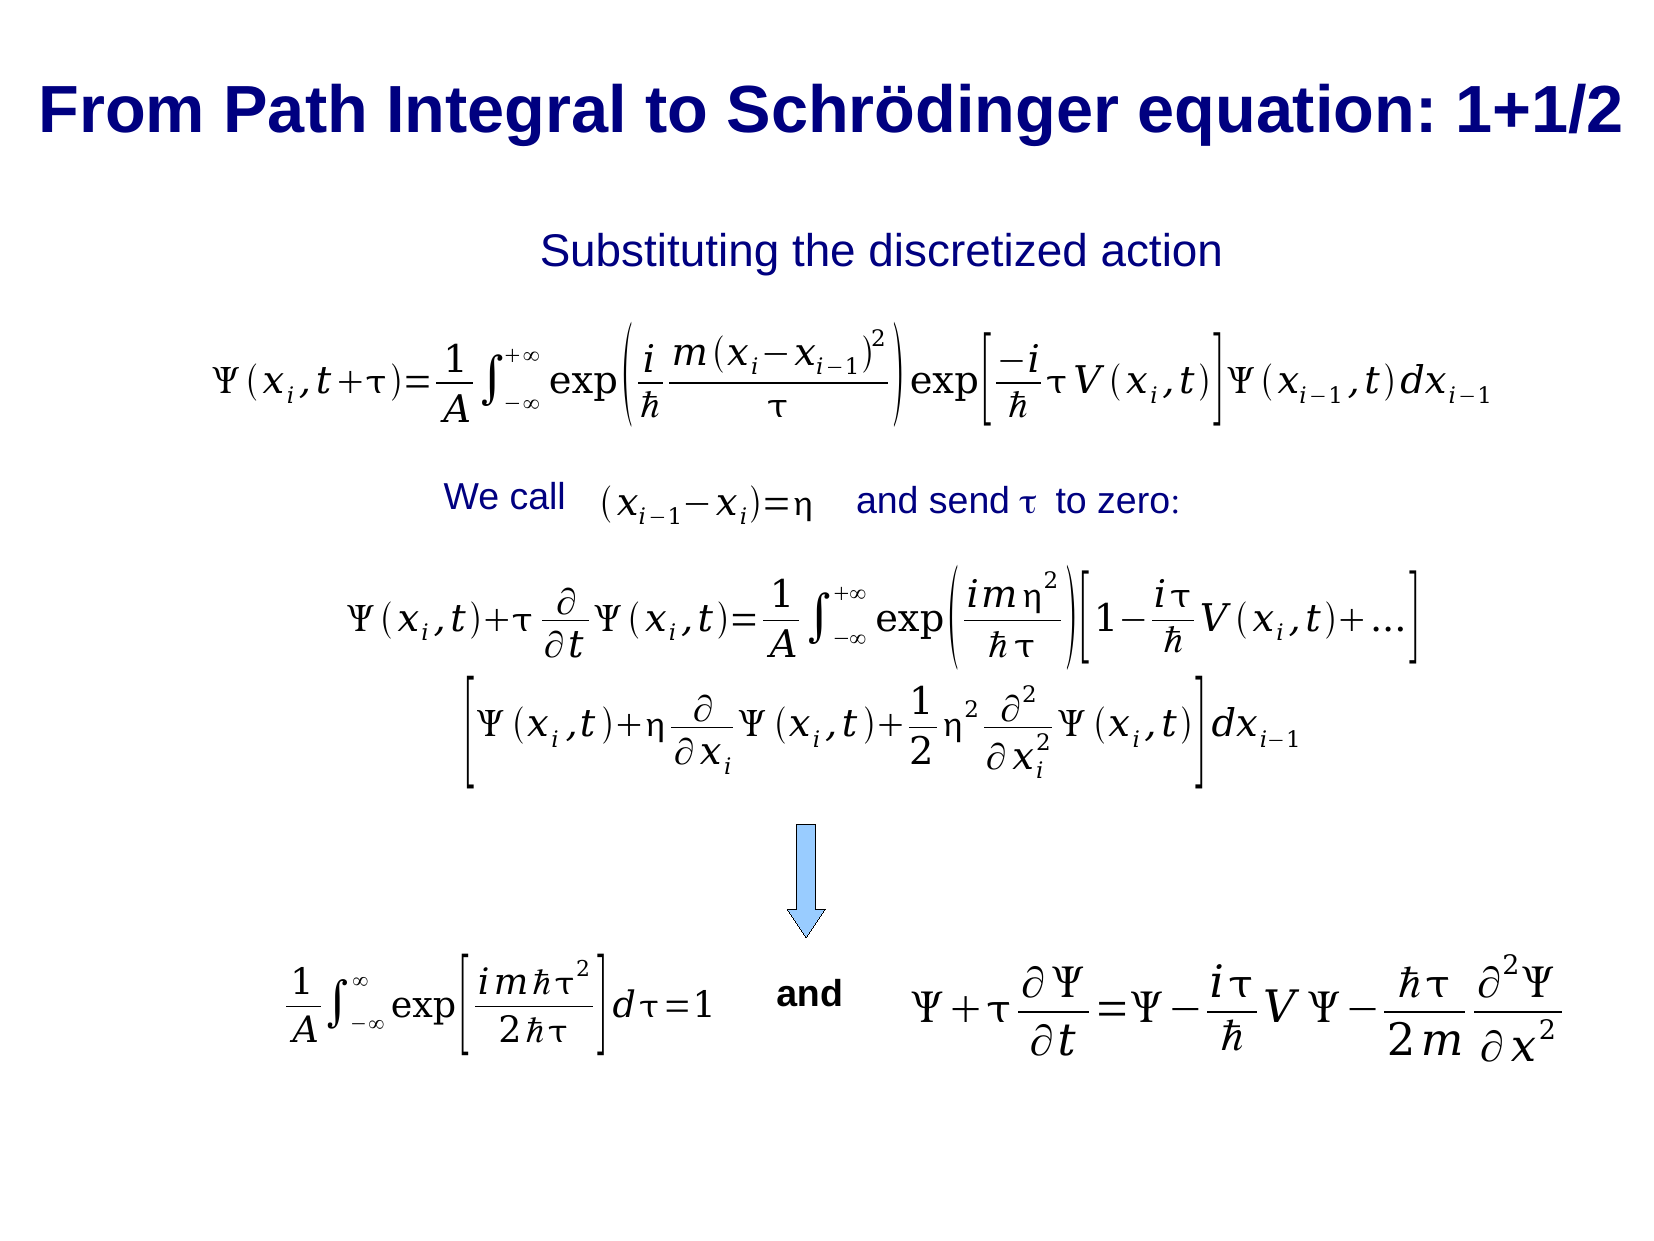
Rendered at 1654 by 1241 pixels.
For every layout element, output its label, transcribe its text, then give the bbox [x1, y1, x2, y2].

text_box We call [428, 467, 568, 530]
chart [590, 479, 824, 531]
text_box [787, 824, 826, 938]
chart [900, 949, 1576, 1073]
title From Path Integral to Schrödinger equation: 1+1/2 [37, 0, 1651, 208]
text_box Substituting the discretized action [525, 217, 1276, 290]
chart [337, 562, 1429, 791]
text_box and send t to zero: [841, 472, 1136, 536]
text_box and [761, 964, 855, 1028]
chart [274, 950, 725, 1056]
chart [202, 319, 1501, 431]
